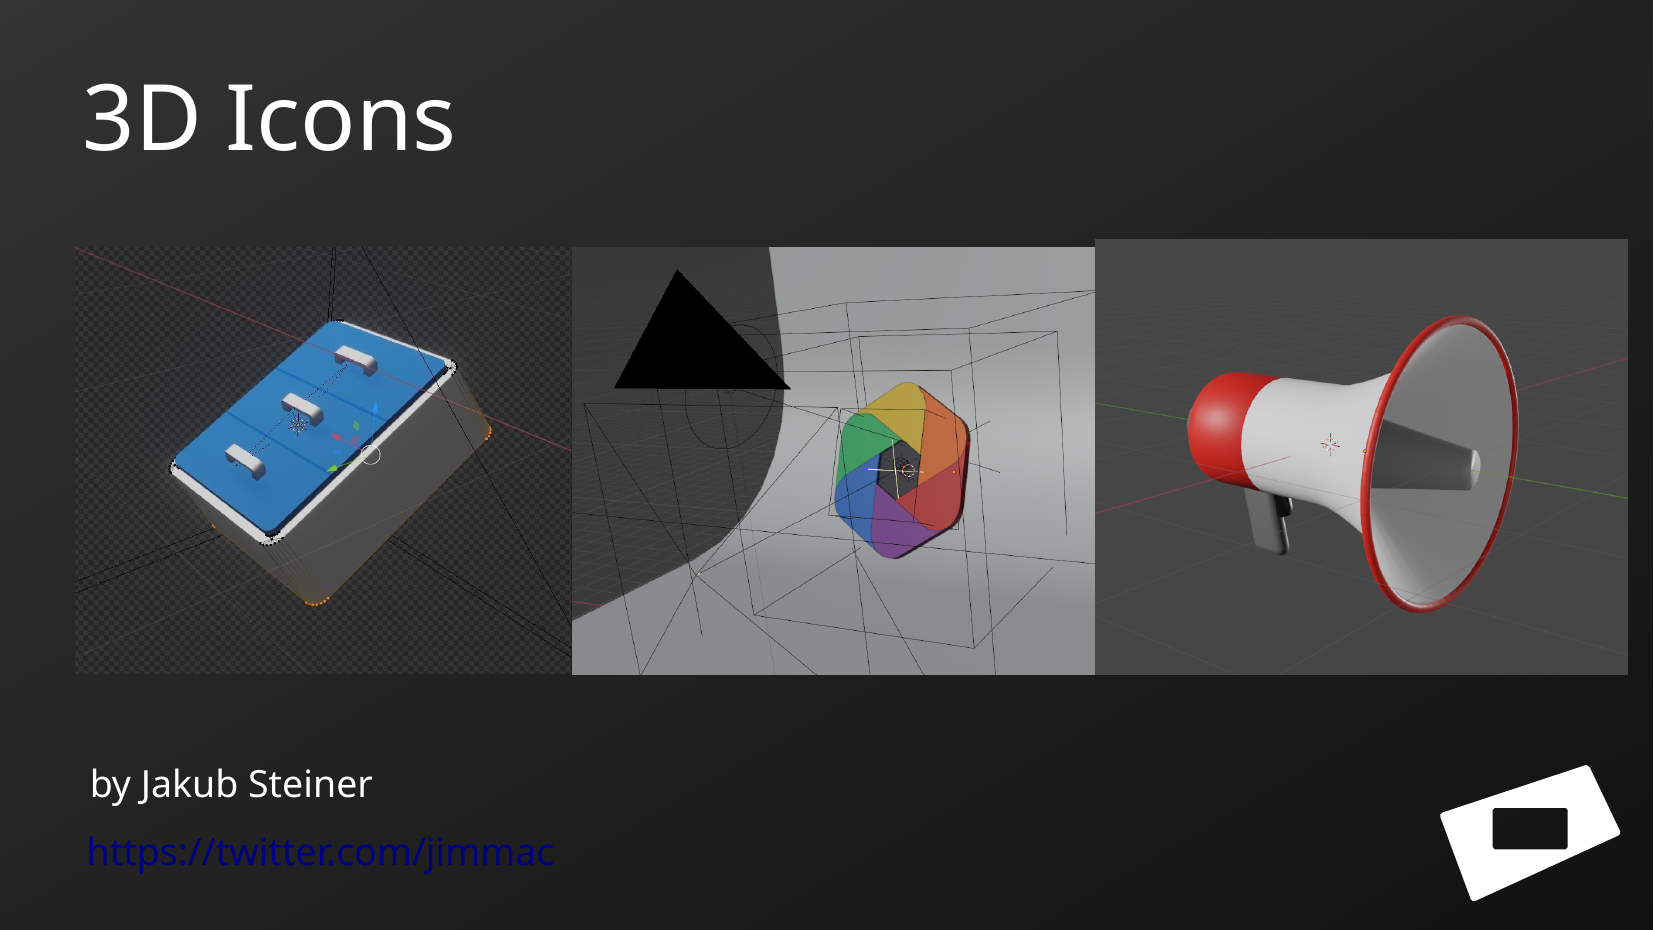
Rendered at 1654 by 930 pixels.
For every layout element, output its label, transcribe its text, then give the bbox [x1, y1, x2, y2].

picture [75, 247, 571, 674]
text_box by Jakub Steiner [75, 750, 556, 811]
title 3D Icons [82, 37, 1571, 193]
picture [1440, 765, 1621, 902]
picture [572, 239, 1628, 676]
text_box https://twitter.com/jimmac [71, 818, 646, 901]
